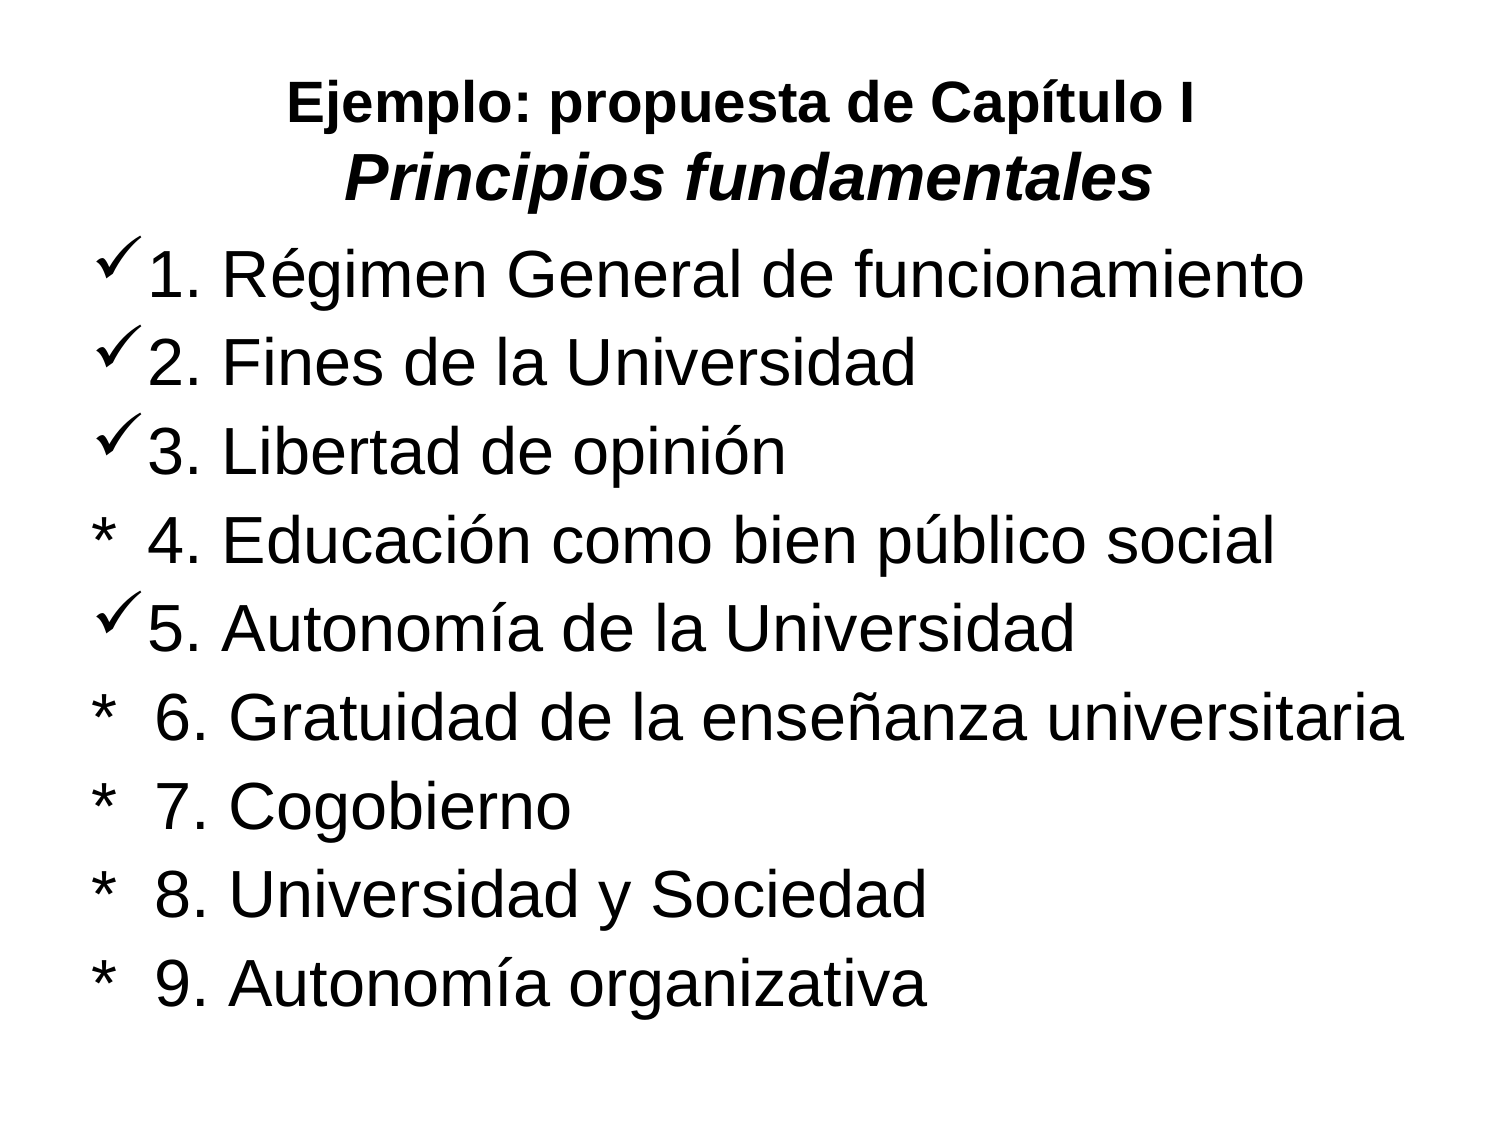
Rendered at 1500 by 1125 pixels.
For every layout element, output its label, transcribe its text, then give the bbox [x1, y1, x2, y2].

list 1. Régimen General de funcionamiento 2. Fines de la Universidad 3. Libertad de opinión * 4. Educación como bien público social 5. Autonomía de la Universidad * 6. Gratuidad de la enseñanza universitaria * 7. Cogobierno * 8. Universidad y Sociedad * 9. Autonomía organizativa [76, 231, 1427, 1052]
title Ejemplo: propuesta de Capítulo I Principios fundamentales [75, 45, 1426, 233]
